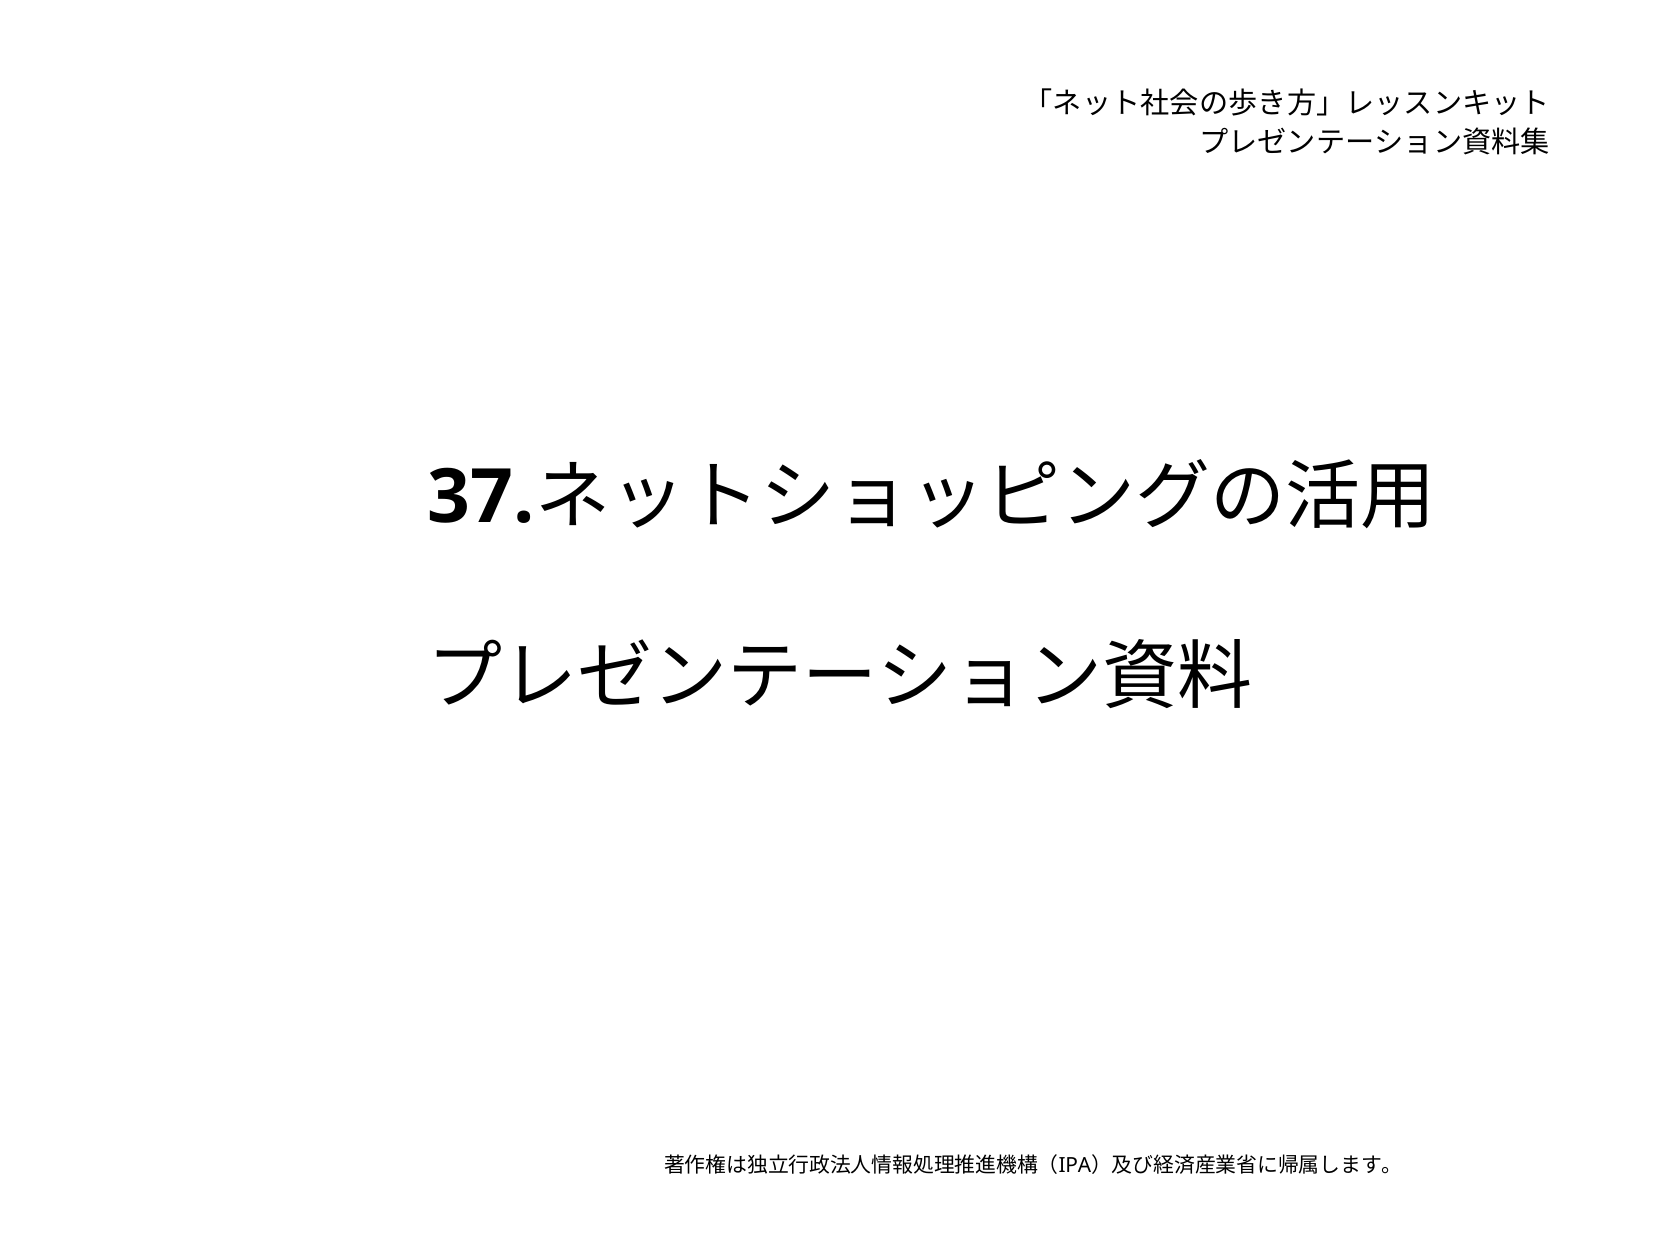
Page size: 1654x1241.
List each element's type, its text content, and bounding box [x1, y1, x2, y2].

text_box 37.ネットショッピングの活用 プレゼンテーション資料 [413, 442, 1477, 729]
text_box 著作権は独立行政法人情報処理推進機構（IPA）及び経済産業省に帰属します。 [649, 1145, 1536, 1186]
text_box 「ネット社会の歩き方」レッスンキット プレゼンテーション資料集 [1003, 74, 1566, 169]
